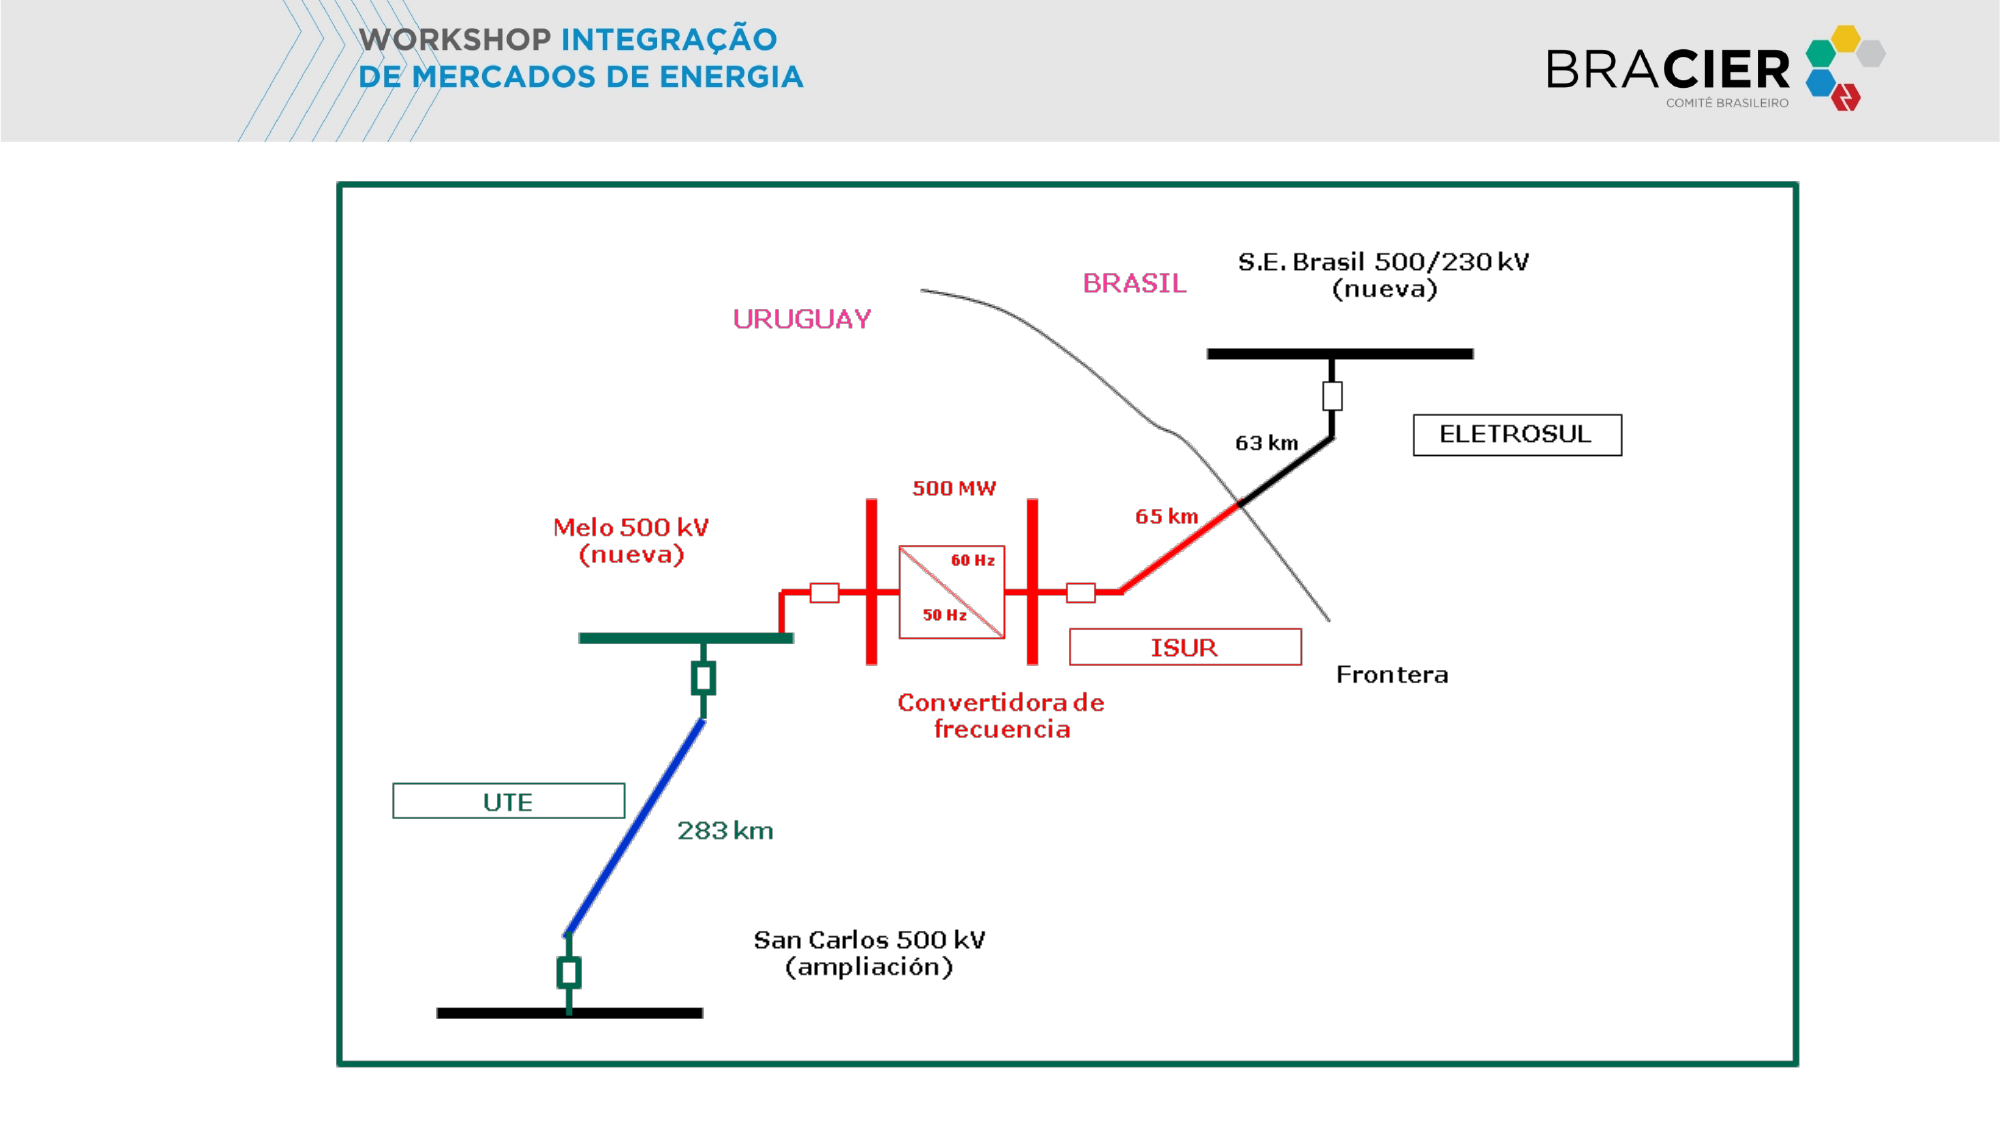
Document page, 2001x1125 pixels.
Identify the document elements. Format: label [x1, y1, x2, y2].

picture [0, 0, 2000, 142]
picture [334, 179, 1801, 1069]
